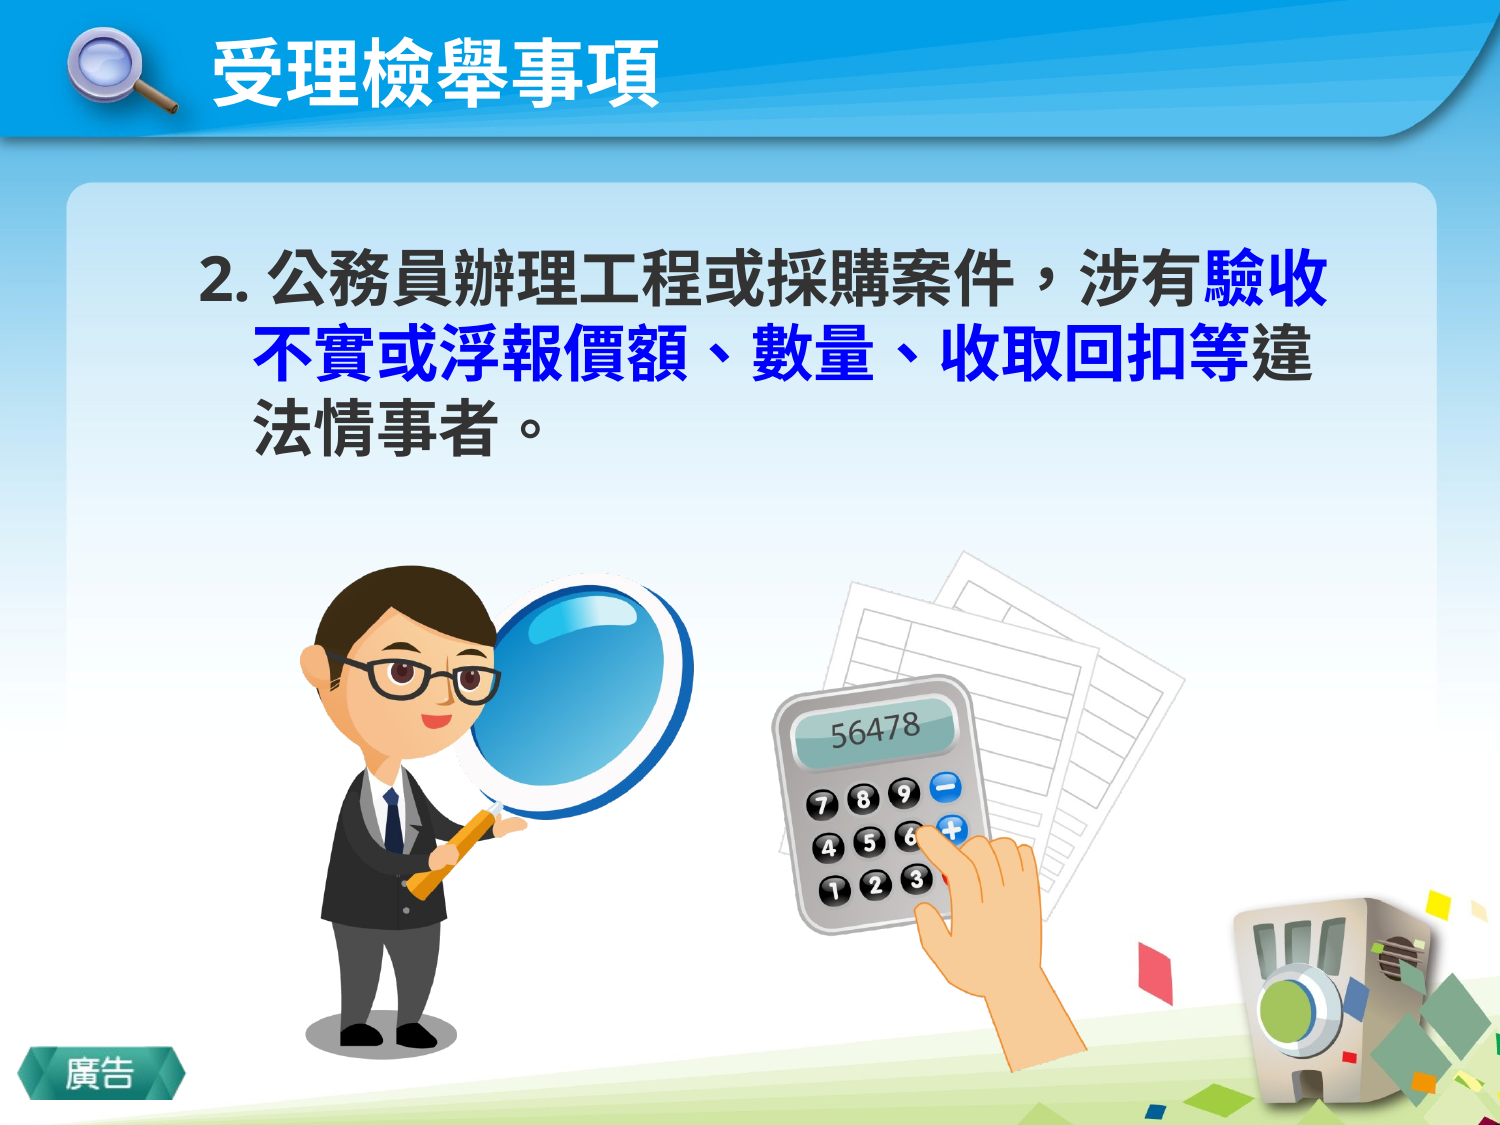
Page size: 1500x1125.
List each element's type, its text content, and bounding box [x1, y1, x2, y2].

picture [67, 27, 179, 114]
text_box 2.公務員辦理工程或採購案件，涉有驗收不實或浮報價額、數量、收取回扣等違法情事者。 [183, 231, 1364, 471]
text_box 受理檢舉事項 [195, 19, 679, 124]
picture [0, 0, 1500, 1125]
